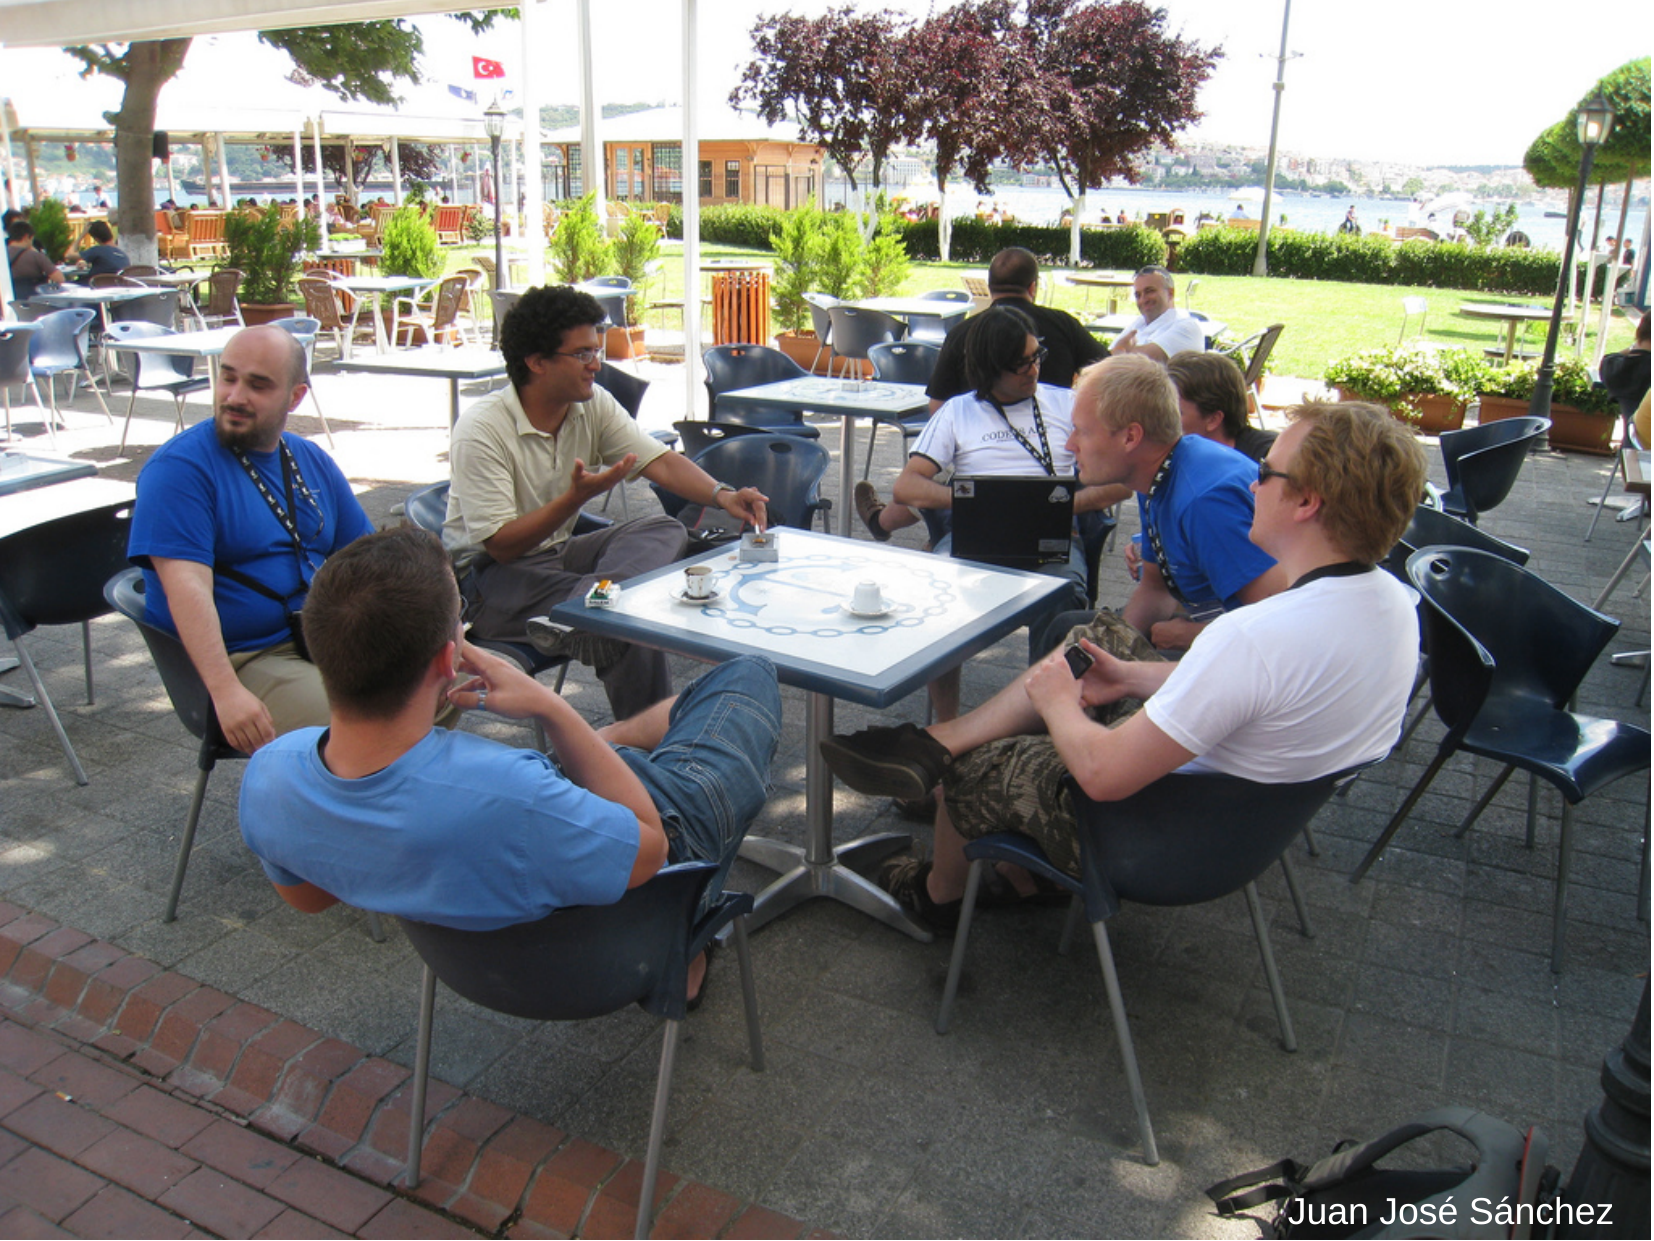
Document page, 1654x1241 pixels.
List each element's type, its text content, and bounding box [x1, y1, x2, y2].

picture [0, 0, 1651, 1240]
text_box Juan José Sánchez [1273, 1183, 1654, 1241]
